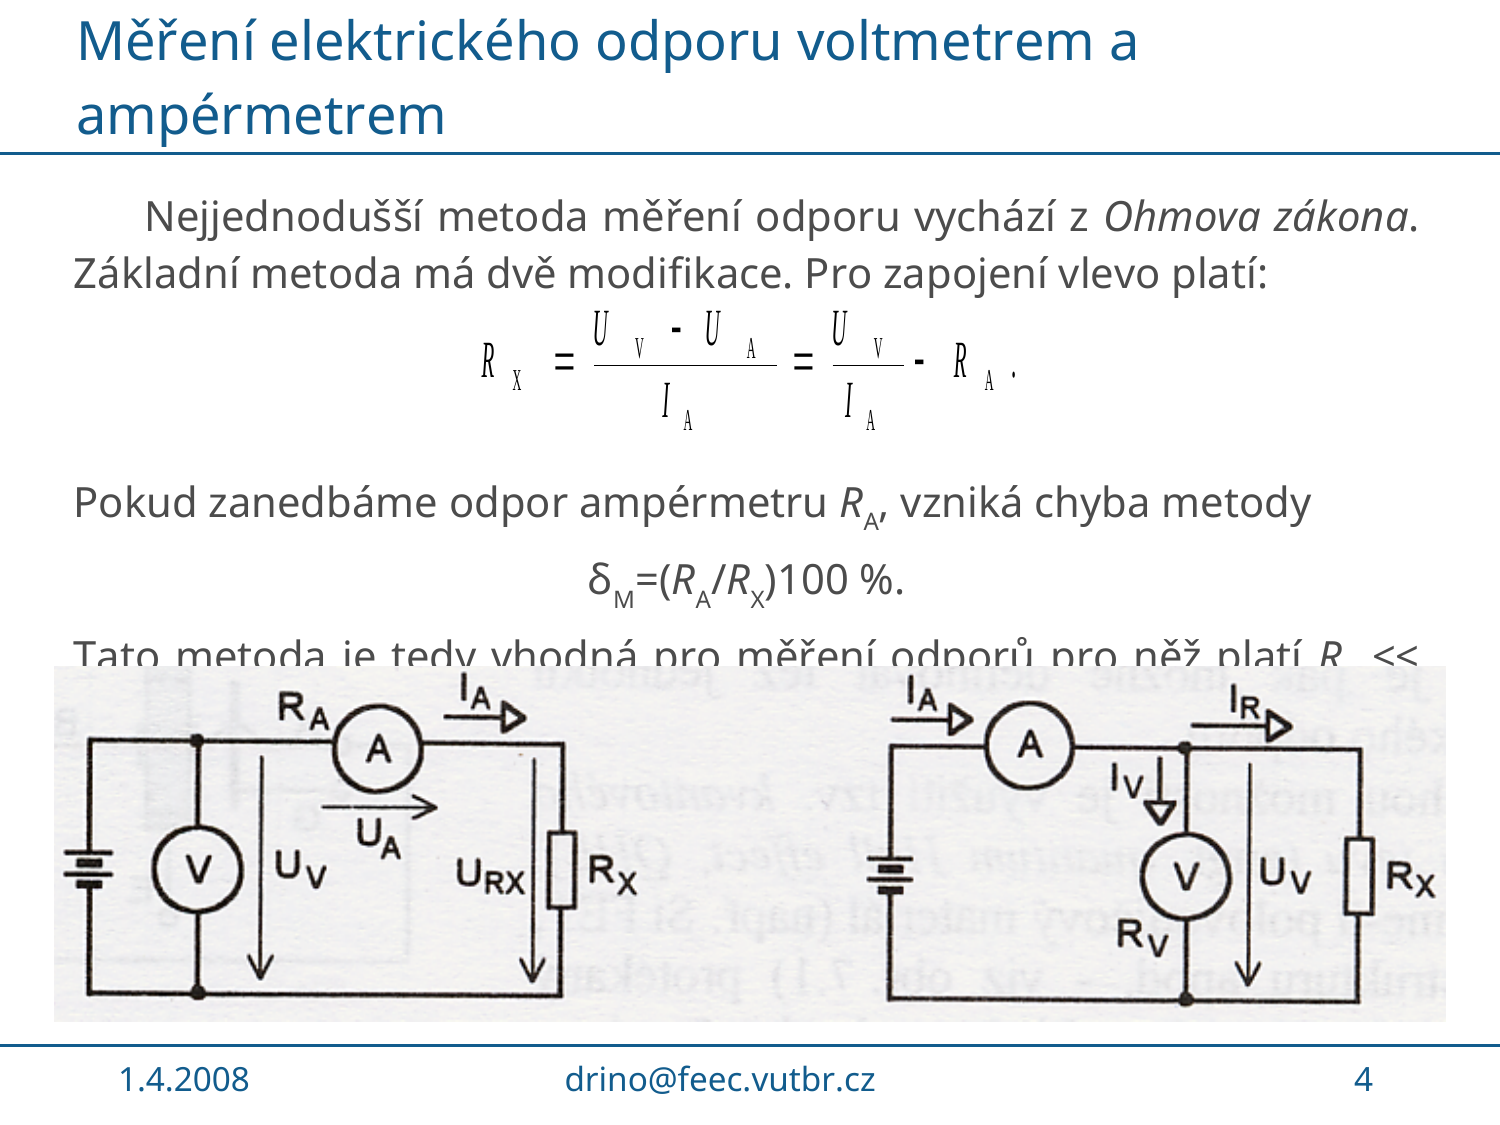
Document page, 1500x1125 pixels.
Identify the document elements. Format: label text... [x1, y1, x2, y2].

text_box 1.4.2008 [103, 1049, 432, 1125]
text_box drino@feec.vutbr.cz [454, 1049, 987, 1125]
text_box Nejjednodušší metoda měření odporu vychází z Ohmova zákona. Základní metoda má dvě modifikace. Pro zapojení vlevo platí: Pokud zanedbáme odpor ampérmetru RA, vzniká chyba metody δM=(RA/RX)100 %. Tato metoda je tedy vhodná pro měření odporů pro něž platí RA << RX. [59, 178, 1442, 666]
picture [472, 295, 1028, 443]
title Měření elektrického odporu voltmetrem a ampérmetrem [0, 0, 1500, 152]
picture [54, 666, 1446, 1022]
text_box <číslo> [1075, 1049, 1388, 1125]
